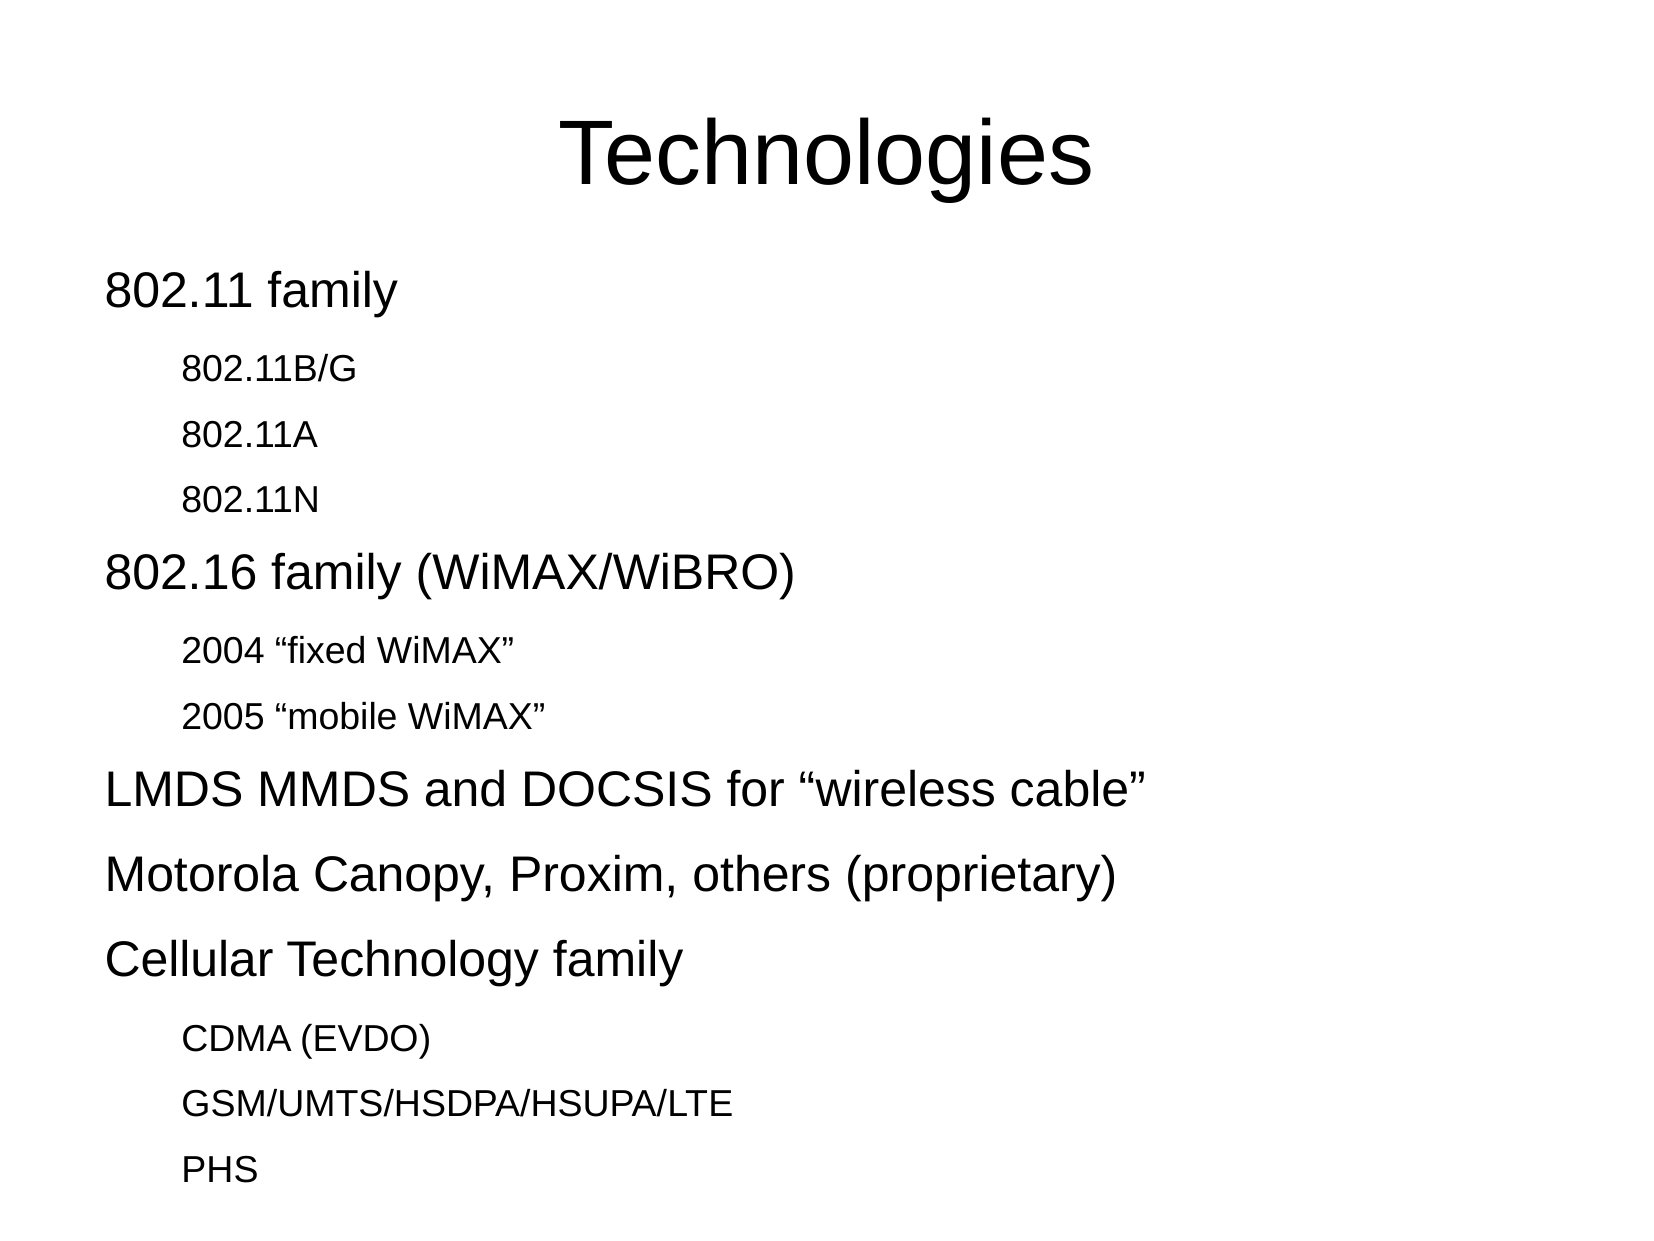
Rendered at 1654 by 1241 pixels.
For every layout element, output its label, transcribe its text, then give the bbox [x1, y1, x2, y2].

title Technologies [82, 49, 1571, 257]
list 802.11 family 802.11B/G 802.11A 802.11N 802.16 family (WiMAX/WiBRO) 2004 “fixed WiMAX” 2005 “mobile WiMAX” LMDS MMDS and DOCSIS for “wireless cable” Motorola Canopy, Proxim, others (proprietary) Cellular Technology family CDMA (EVDO) GSM/UMTS/HSDPA/HSUPA/LTE PHS [86, 262, 1576, 1191]
